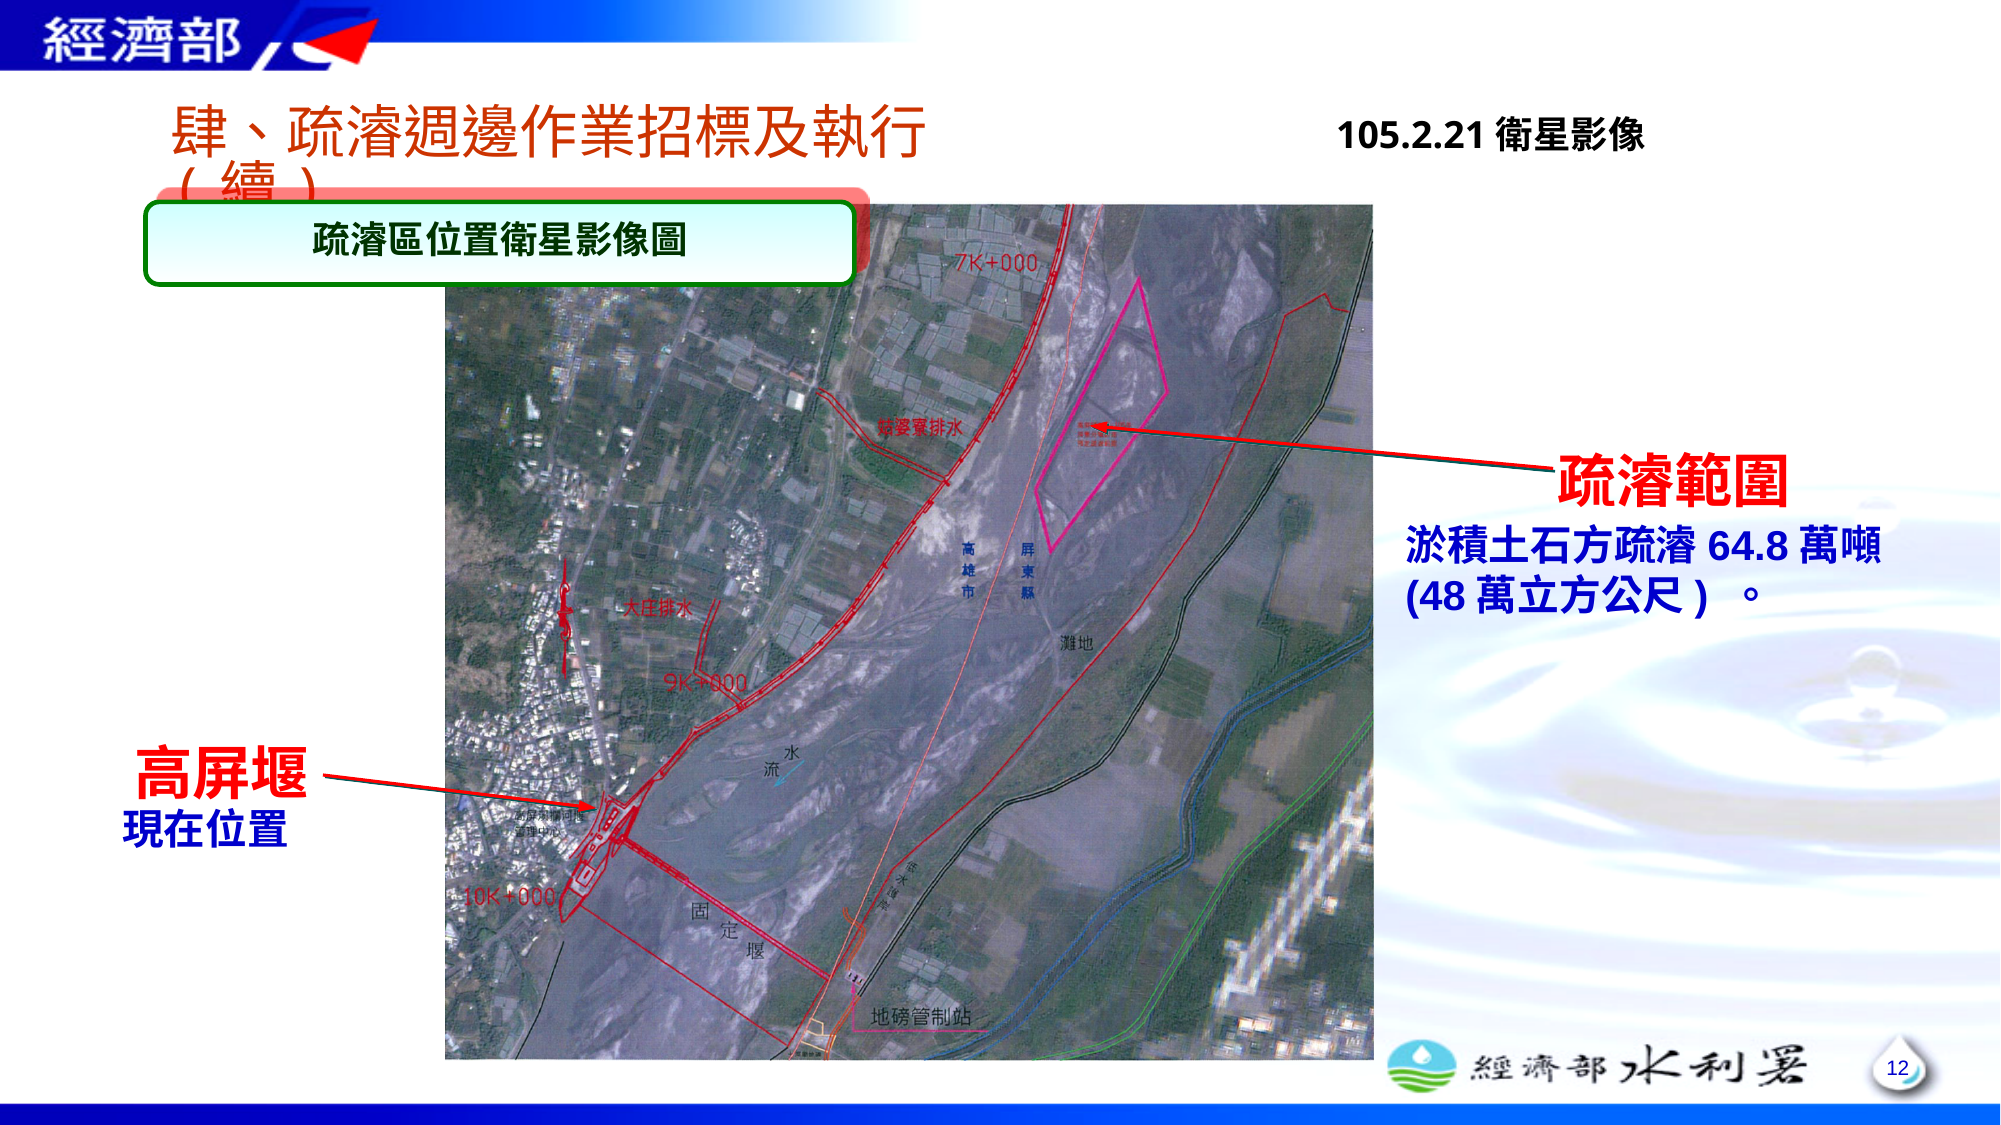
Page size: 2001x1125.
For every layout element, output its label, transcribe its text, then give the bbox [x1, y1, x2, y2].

text_box 淤積土石方疏濬64.8萬噸(48萬立方公尺) 。 [1390, 511, 1953, 628]
text_box 高屏堰 [119, 728, 332, 795]
text_box 疏濬區位置衛星影像圖 [145, 201, 855, 285]
text_box 肆、疏濬週邊作業招標及執行(續) [155, 101, 1089, 228]
text_box 105.2.21衛星影像 [1321, 103, 1810, 165]
picture [445, 201, 1374, 1061]
text_box 疏濬範圍 [1542, 436, 2000, 523]
text_box 現在位置 [107, 795, 670, 861]
